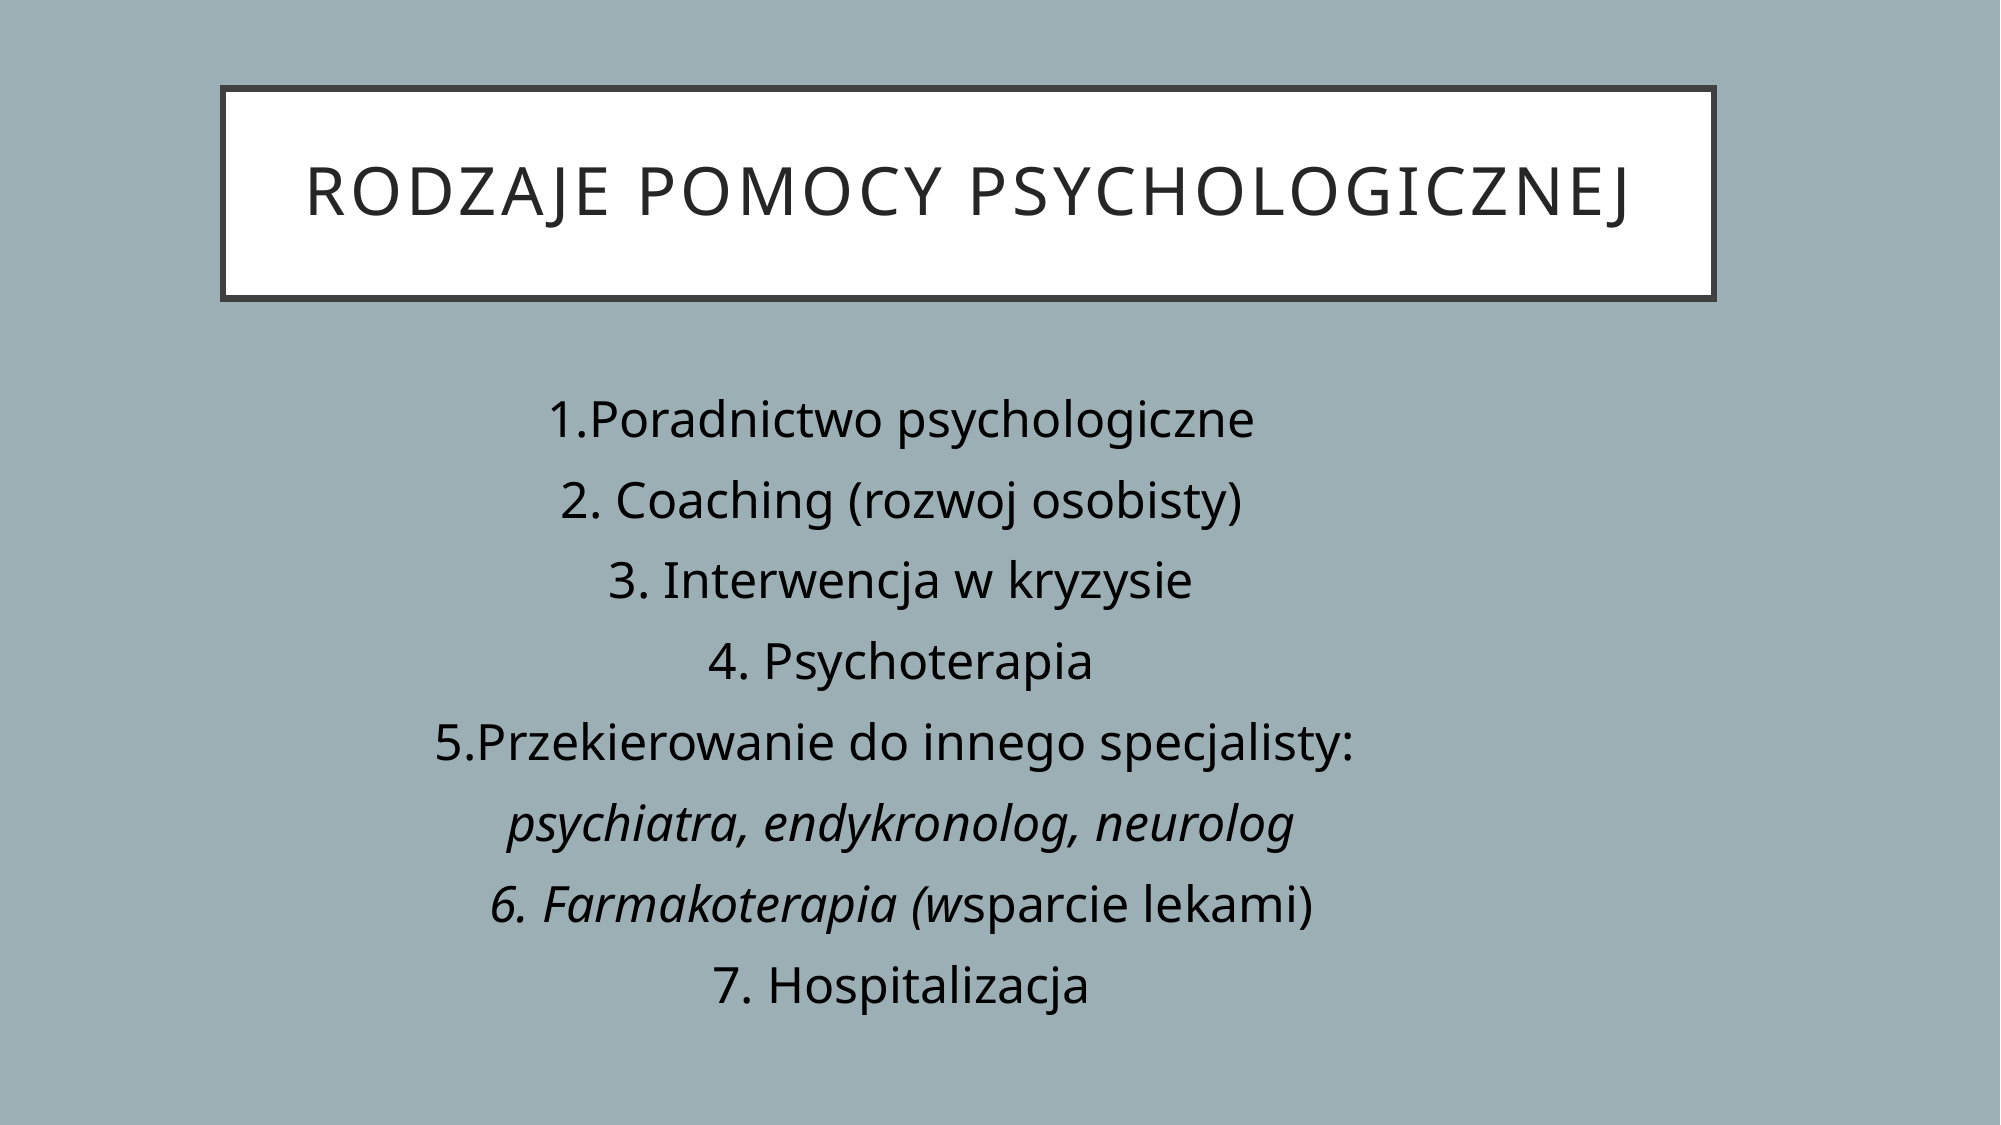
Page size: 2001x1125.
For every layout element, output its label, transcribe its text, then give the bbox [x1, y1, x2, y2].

subtitle 1.Poradnictwo psychologiczne 2. Coaching (rozwoj osobisty) 3. Interwencja w kryzysie 4. Psychoterapia 5.Przekierowanie do innego specjalisty: psychiatra, endykronolog, neurolog 6. Farmakoterapia (wsparcie lekami) 7. Hospitalizacja [326, 379, 1477, 1066]
title Rodzaje pomocy psychologicznej [223, 88, 1715, 299]
